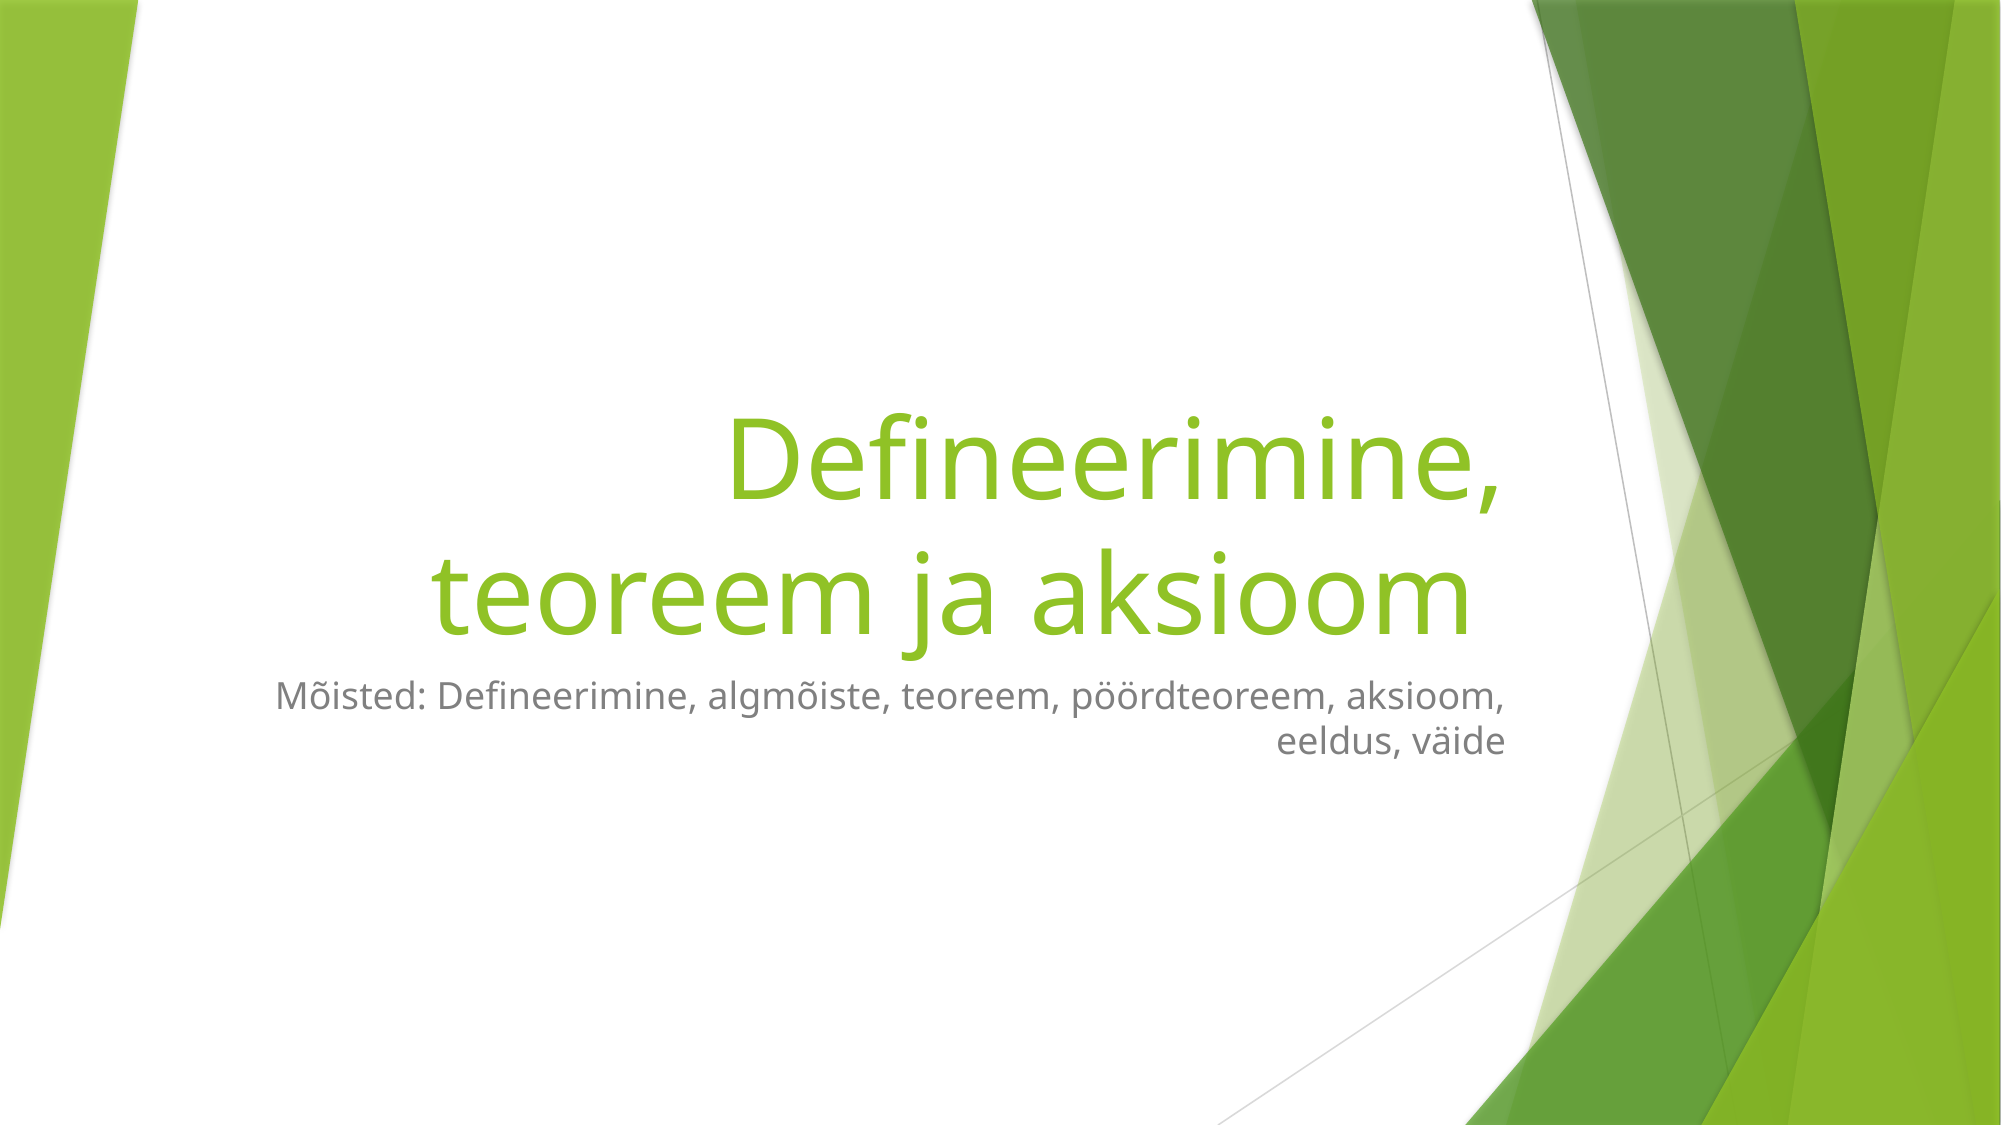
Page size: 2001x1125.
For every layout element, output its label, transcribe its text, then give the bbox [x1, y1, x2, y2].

title Defineerimine, teoreem ja aksioom [247, 394, 1522, 664]
subtitle Mõisted: Defineerimine, algmõiste, teoreem, pöördteoreem, aksioom, eeldus, väide [247, 664, 1522, 845]
